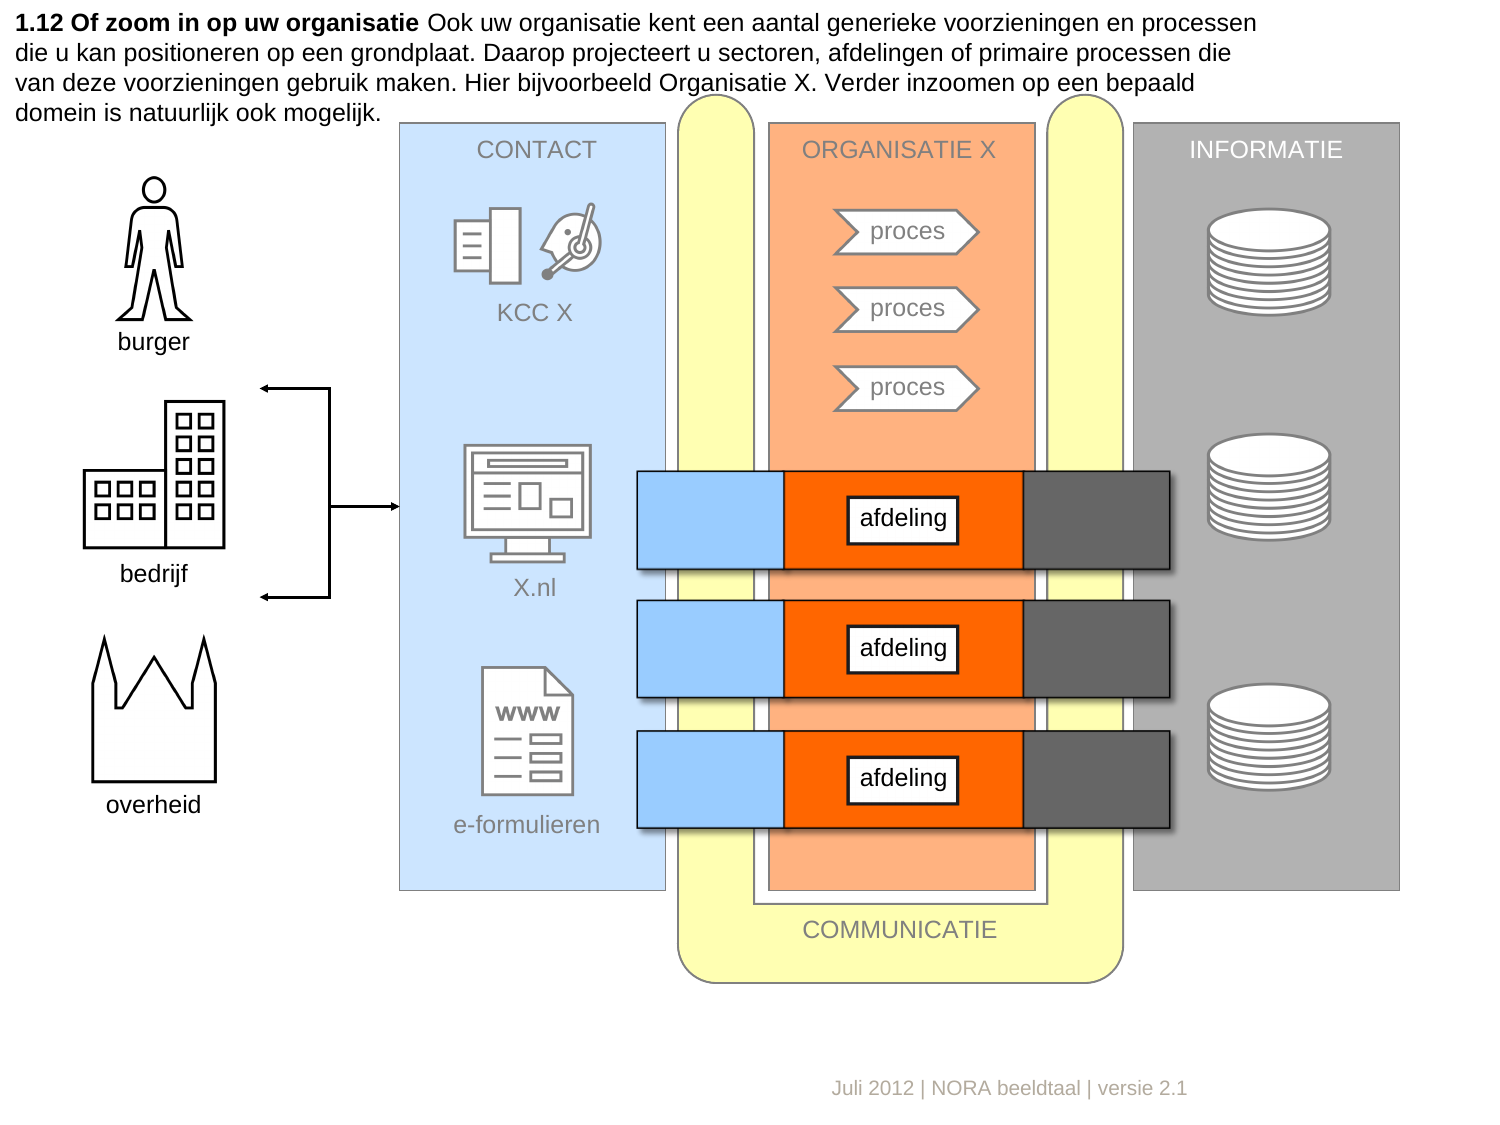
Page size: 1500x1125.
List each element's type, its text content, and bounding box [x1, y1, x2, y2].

text_box afdeling [844, 494, 963, 540]
picture [631, 594, 1185, 714]
text_box afdeling [844, 623, 963, 669]
picture [631, 725, 1185, 843]
text_box bedrijf [93, 556, 215, 595]
picture [74, 394, 234, 556]
text_box burger [93, 329, 215, 364]
text_box [370, 41, 1411, 1075]
picture [631, 465, 1185, 585]
title 1.12 Of zoom in op uw organisatie Ook uw organisatie kent een aantal generieke voorzieningen en processen die u kan positioneren op een grondplaat. Daarop projecteert u sectoren, afdelingen of primaire processen die van deze voorzieningen gebruik maken. Hier bijvoorbeeld Organisatie X. Verder inzoomen op een bepaald domein is natuurlijk ook mogelijk. [0, 0, 1276, 164]
picture [74, 168, 234, 329]
text_box overheid [79, 791, 229, 827]
picture [74, 630, 234, 791]
text_box afdeling [844, 754, 963, 800]
